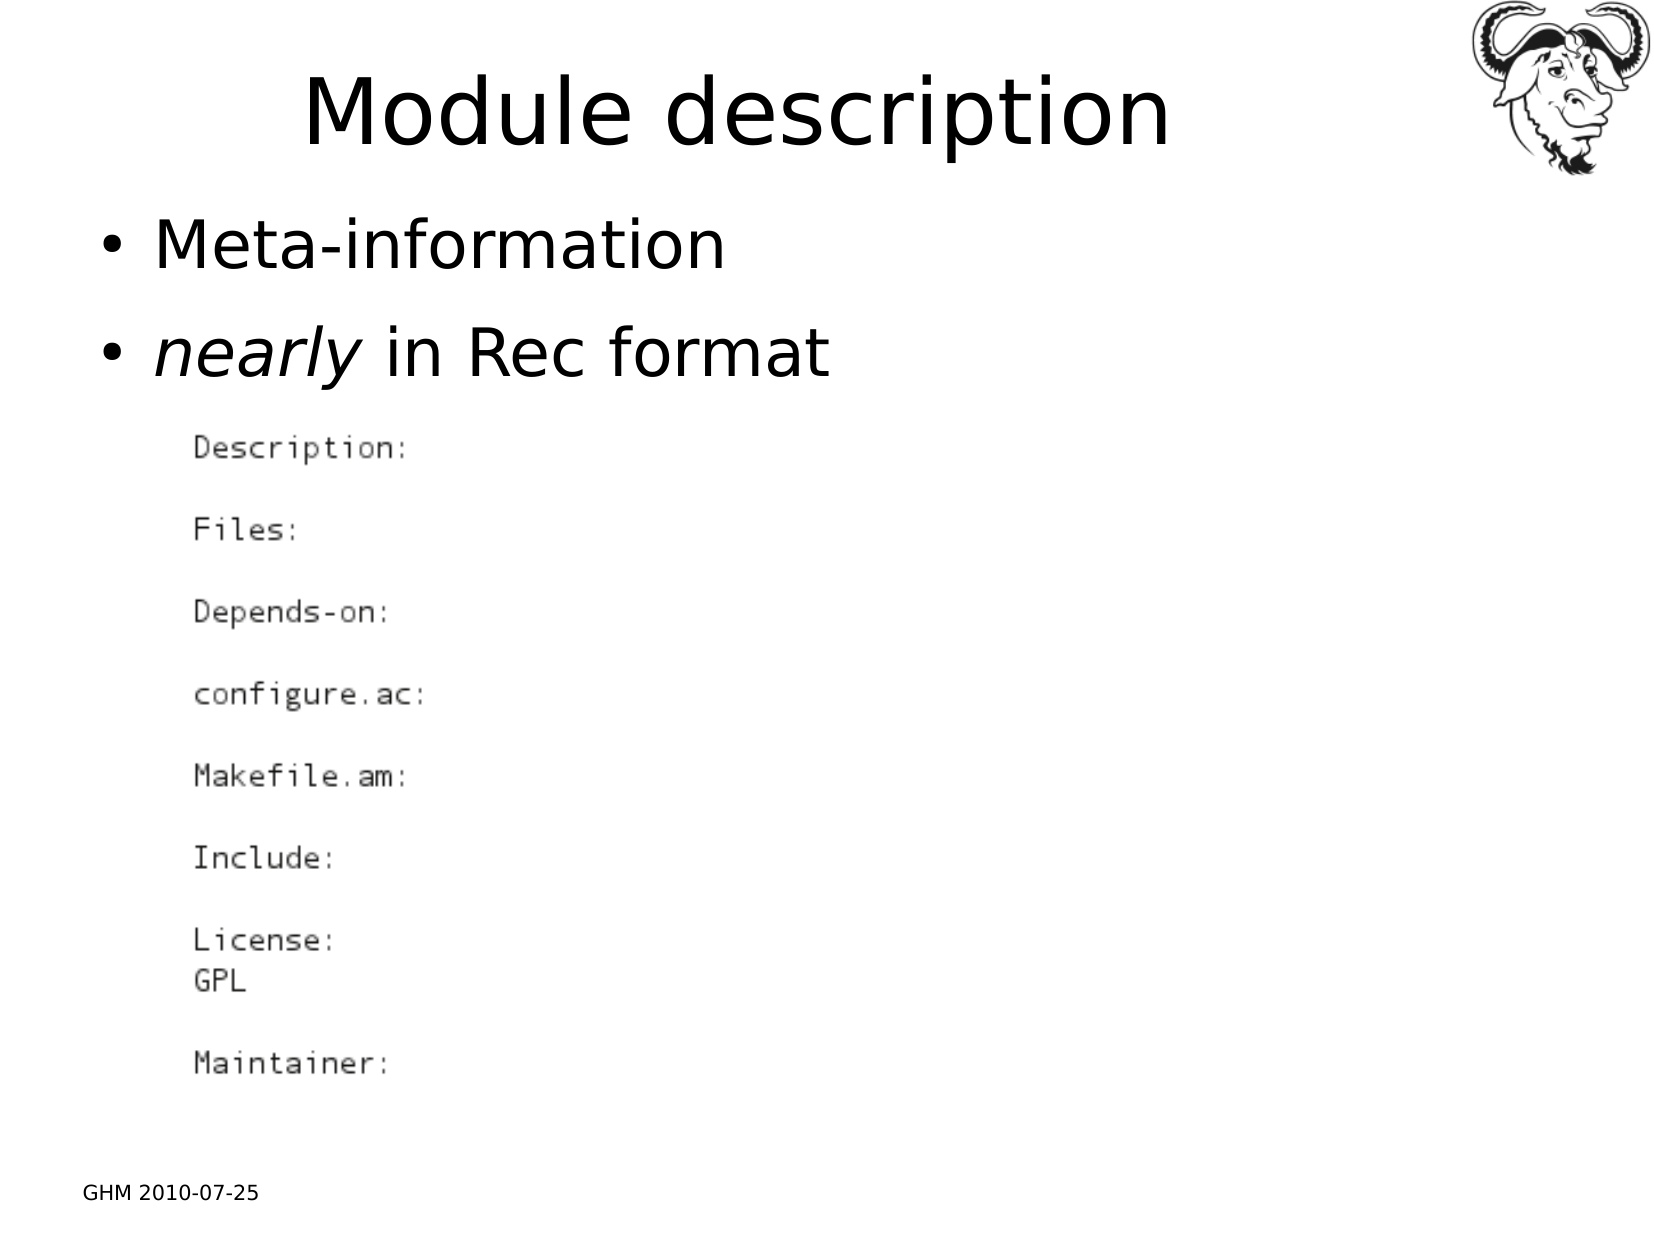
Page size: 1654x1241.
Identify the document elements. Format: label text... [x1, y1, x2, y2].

title Module description [88, 56, 1388, 170]
picture [1469, 0, 1654, 178]
picture [187, 429, 935, 1123]
list Meta-information nearly in Rec format [82, 206, 1571, 1137]
